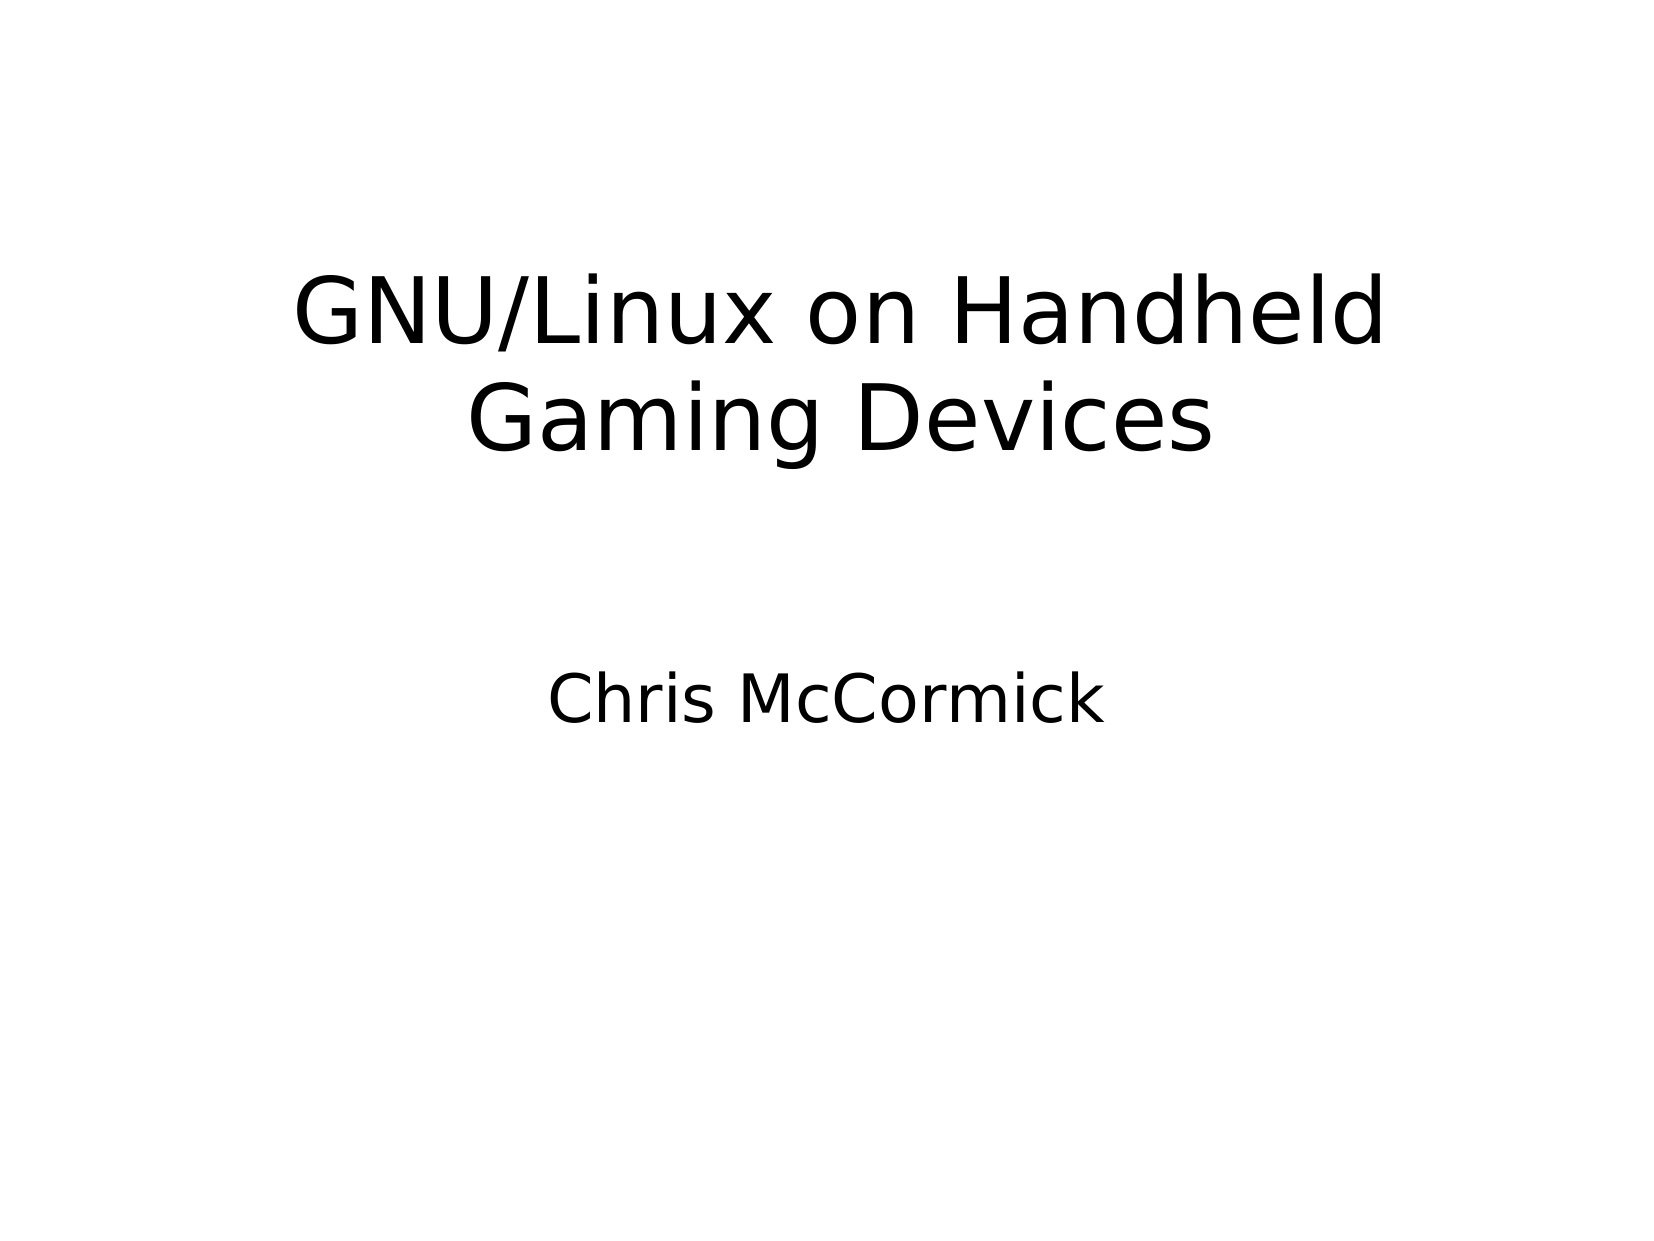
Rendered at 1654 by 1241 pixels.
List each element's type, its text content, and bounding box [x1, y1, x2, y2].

title GNU/Linux on Handheld Gaming Devices [265, 258, 1418, 297]
subtitle Chris McCormick [82, 297, 1571, 1102]
